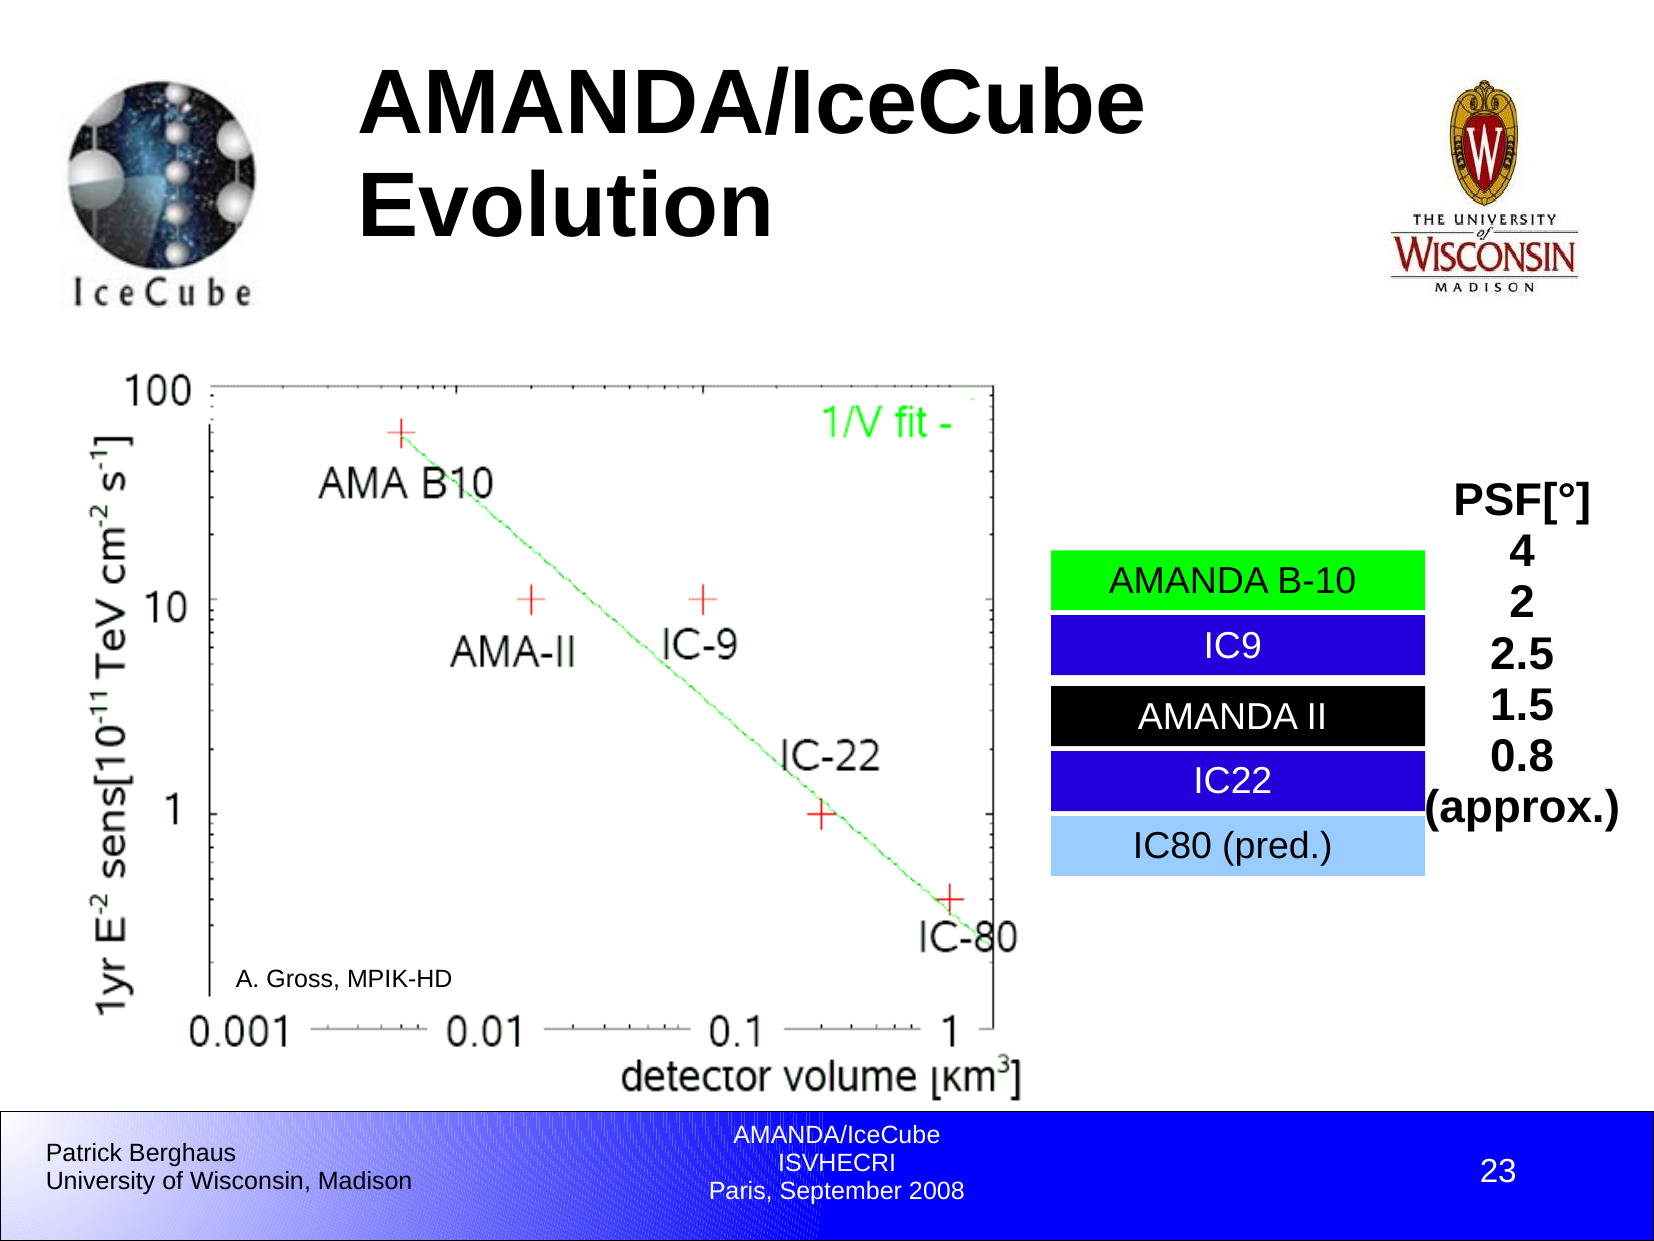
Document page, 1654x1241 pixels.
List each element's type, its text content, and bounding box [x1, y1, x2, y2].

text_box A. Gross, MPIK-HD [221, 956, 468, 1010]
text_box AMANDA B-10 [1051, 550, 1409, 611]
text_box PSF[°] 4 2 2.5 1.5 0.8 (approx.) [1409, 466, 1634, 967]
text_box AMANDA II [1051, 686, 1409, 747]
text_box AMANDA/IceCube Evolution [342, 43, 1185, 336]
picture [1381, 76, 1585, 310]
text_box IC80 (pred.) [1051, 816, 1409, 876]
picture [84, 337, 1126, 1110]
text_box IC22 [1051, 751, 1409, 812]
text_box IC9 [1051, 615, 1409, 676]
picture [60, 78, 263, 308]
